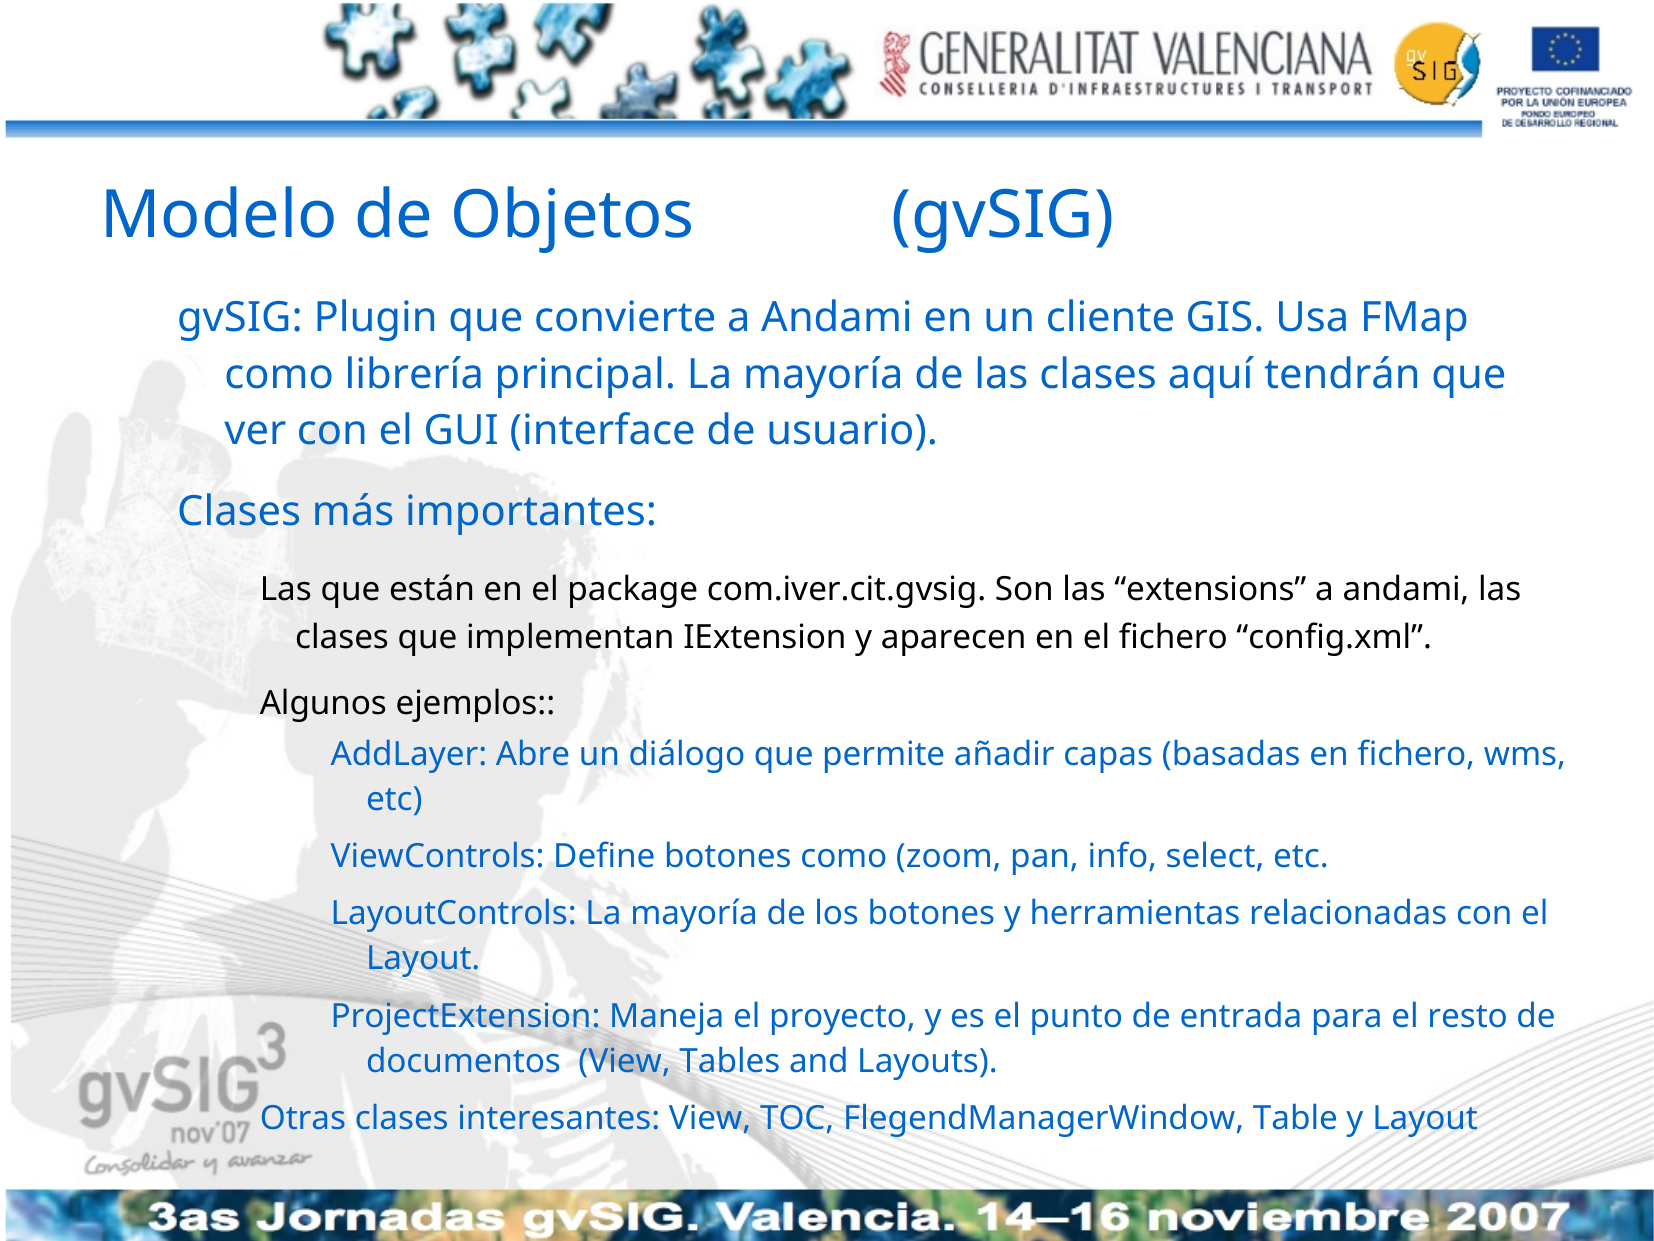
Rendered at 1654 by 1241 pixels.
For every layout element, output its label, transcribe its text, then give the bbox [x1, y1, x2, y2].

picture [5, 2, 1654, 1241]
list Modelo de Objetos (gvSIG) gvSIG: Plugin que convierte a Andami en un cliente GIS. Usa FMap como librería principal. La mayoría de las clases aquí tendrán que ver con el GUI (interface de usuario). Clases más importantes: Las que están en el package com.iver.cit.gvsig. Son las “extensions” a andami, las clases que implementan IExtension y aparecen en el fichero “config.xml”. Algunos ejemplos:: AddLayer: Abre un diálogo que permite añadir capas (basadas en fichero, wms, etc) ViewControls: Define botones como (zoom, pan, info, select, etc. LayoutControls: La mayoría de los botones y herramientas relacionadas con el Layout. ProjectExtension: Maneja el proyecto, y es el punto de entrada para el resto de documentos (View, Tables and Layouts). Otras clases interesantes: View, TOC, FlegendManagerWindow, Table y Layout [82, 166, 1571, 1241]
